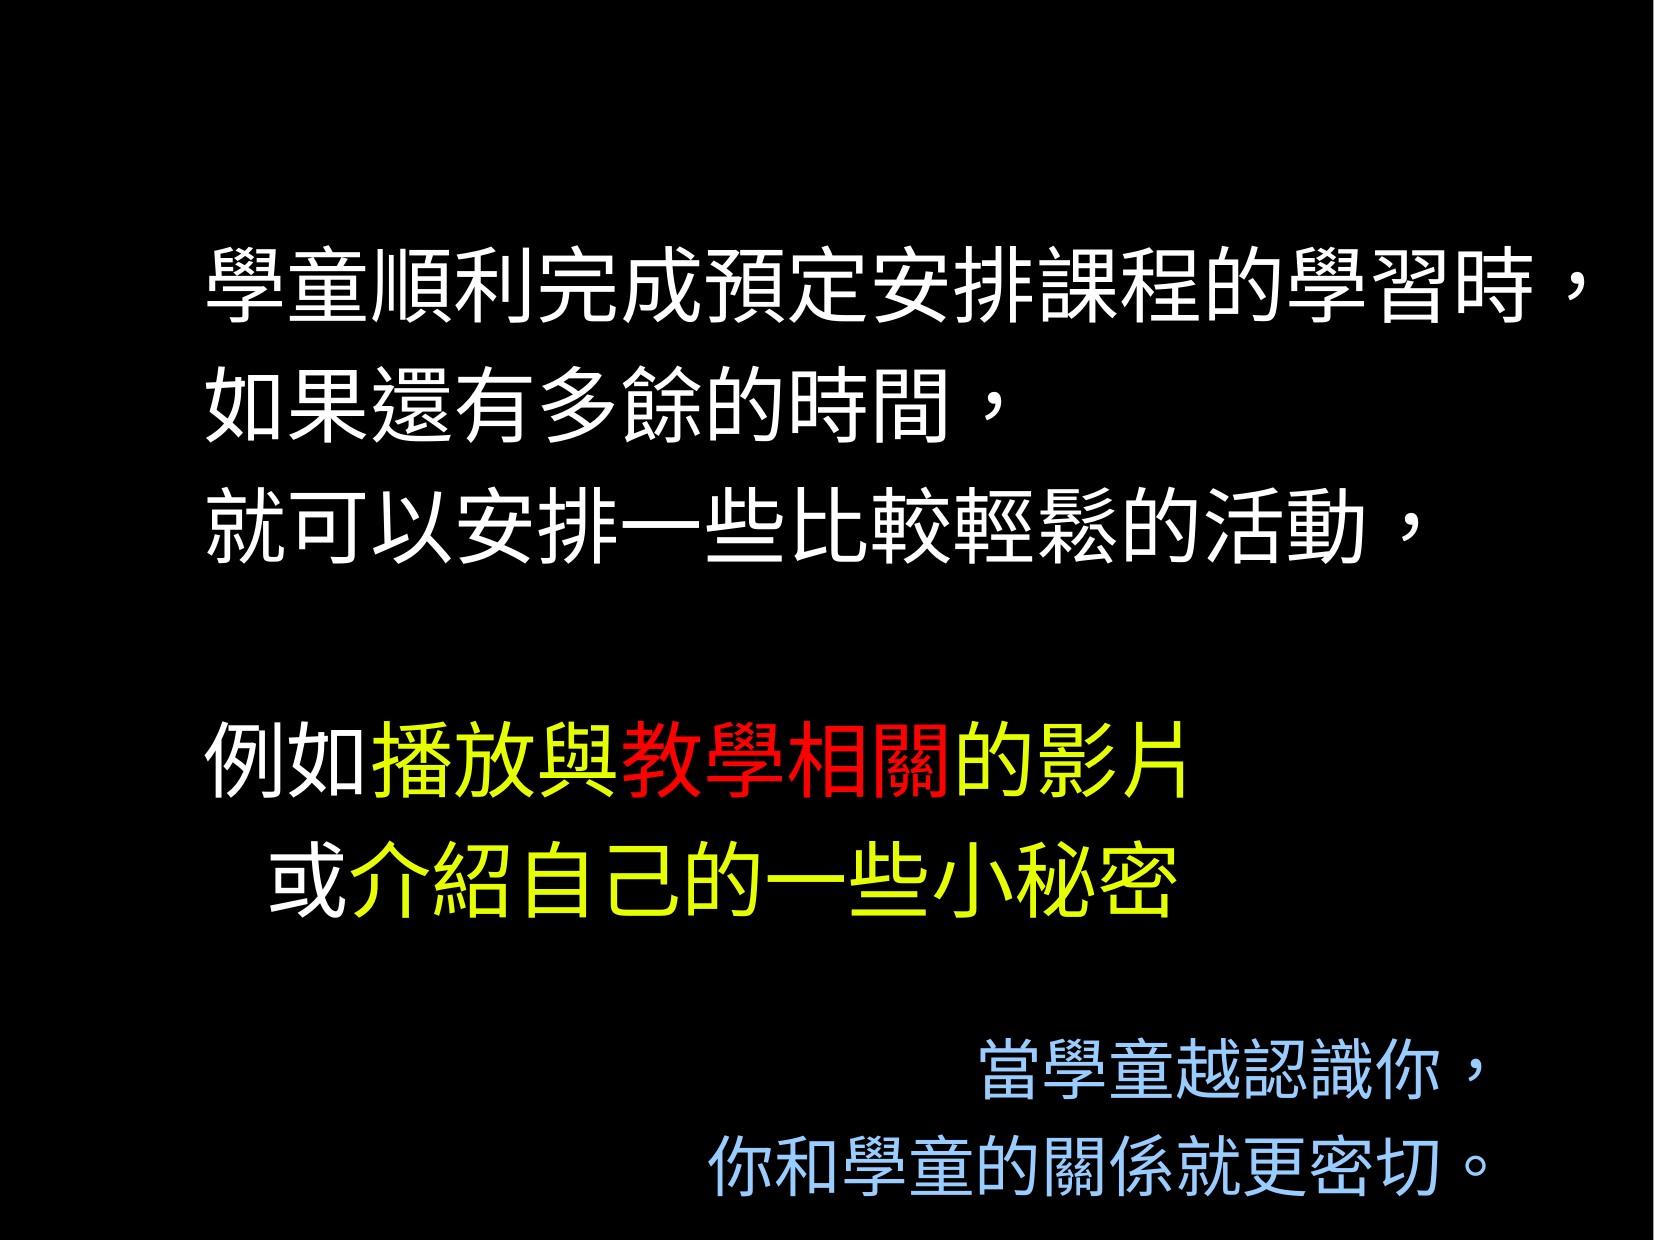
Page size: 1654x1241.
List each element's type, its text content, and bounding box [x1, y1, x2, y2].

text_box 當學童越認識你， 你和學童的關係就更密切。 [614, 1009, 1524, 1159]
text_box 學童順利完成預定安排課程的學習時， 如果還有多餘的時間， 就可以安排一些比較輕鬆的活動， 例如播放與教學相關的影片 或介紹自己的一些小秘密 [188, 212, 1634, 894]
